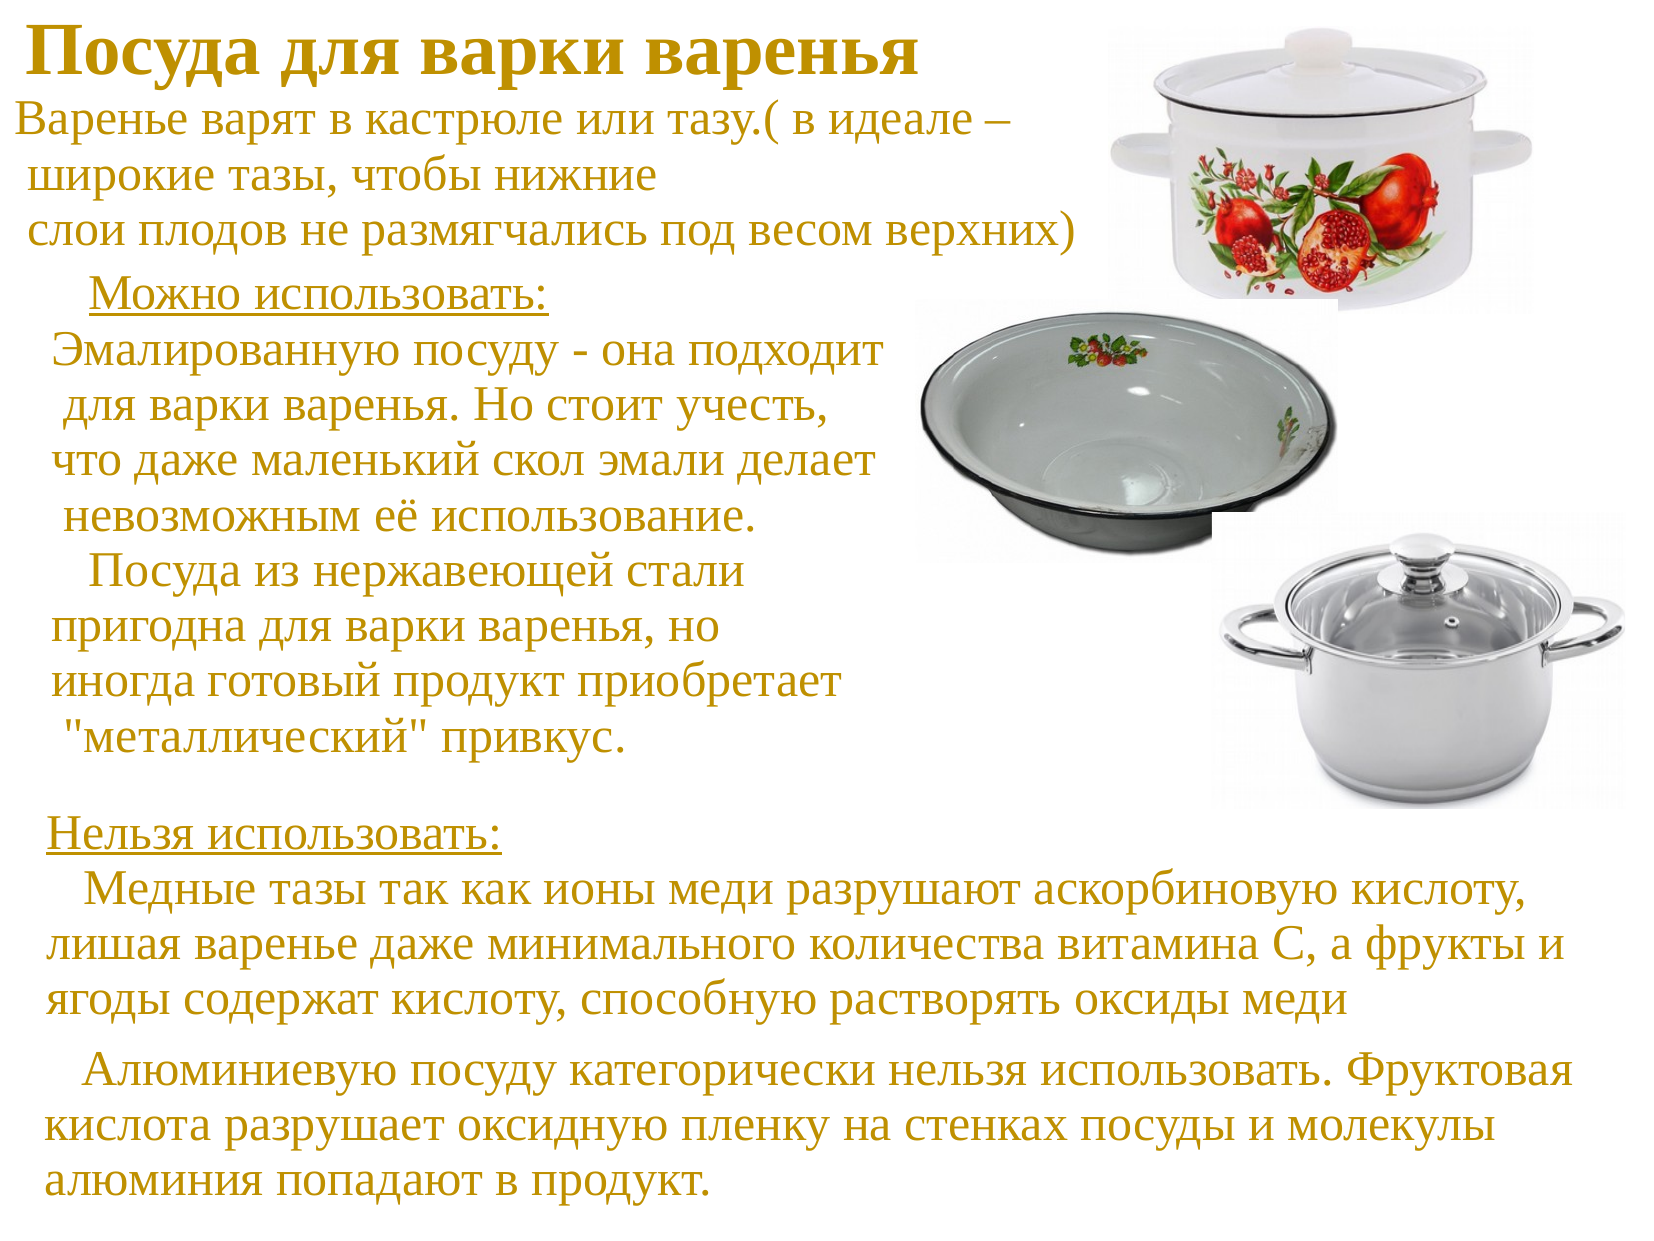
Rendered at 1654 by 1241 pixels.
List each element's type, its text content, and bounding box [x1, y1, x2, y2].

text_box Можно использовать: Эмалированную посуду - она подходит для варки варенья. Но стоит учесть, что даже маленький скол эмали делает невозможным её использование. Посуда из нержавеющей стали пригодна для варки варенья, но иногда готовый продукт приобретает "металлический" привкус. [36, 257, 922, 797]
text_box Посуда для варки варенья Варенье варят в кастрюле или тазу.( в идеале – широкие тазы, чтобы нижние слои плодов не размягчались под весом верхних) [0, 0, 1572, 211]
picture [915, 211, 1626, 809]
text_box Нельзя использовать: Медные тазы так как ионы меди разрушают аскорбиновую кислоту, лишая варенье даже минимального количества витамина С, а фрукты и ягоды содержат кислоту, способную растворять оксиды меди [31, 797, 1625, 1033]
text_box Алюминиевую посуду категорически нельзя использовать. Фруктовая кислота разрушает оксидную пленку на стенках посуды и молекулы алюминия попадают в продукт. [29, 1033, 1654, 1218]
